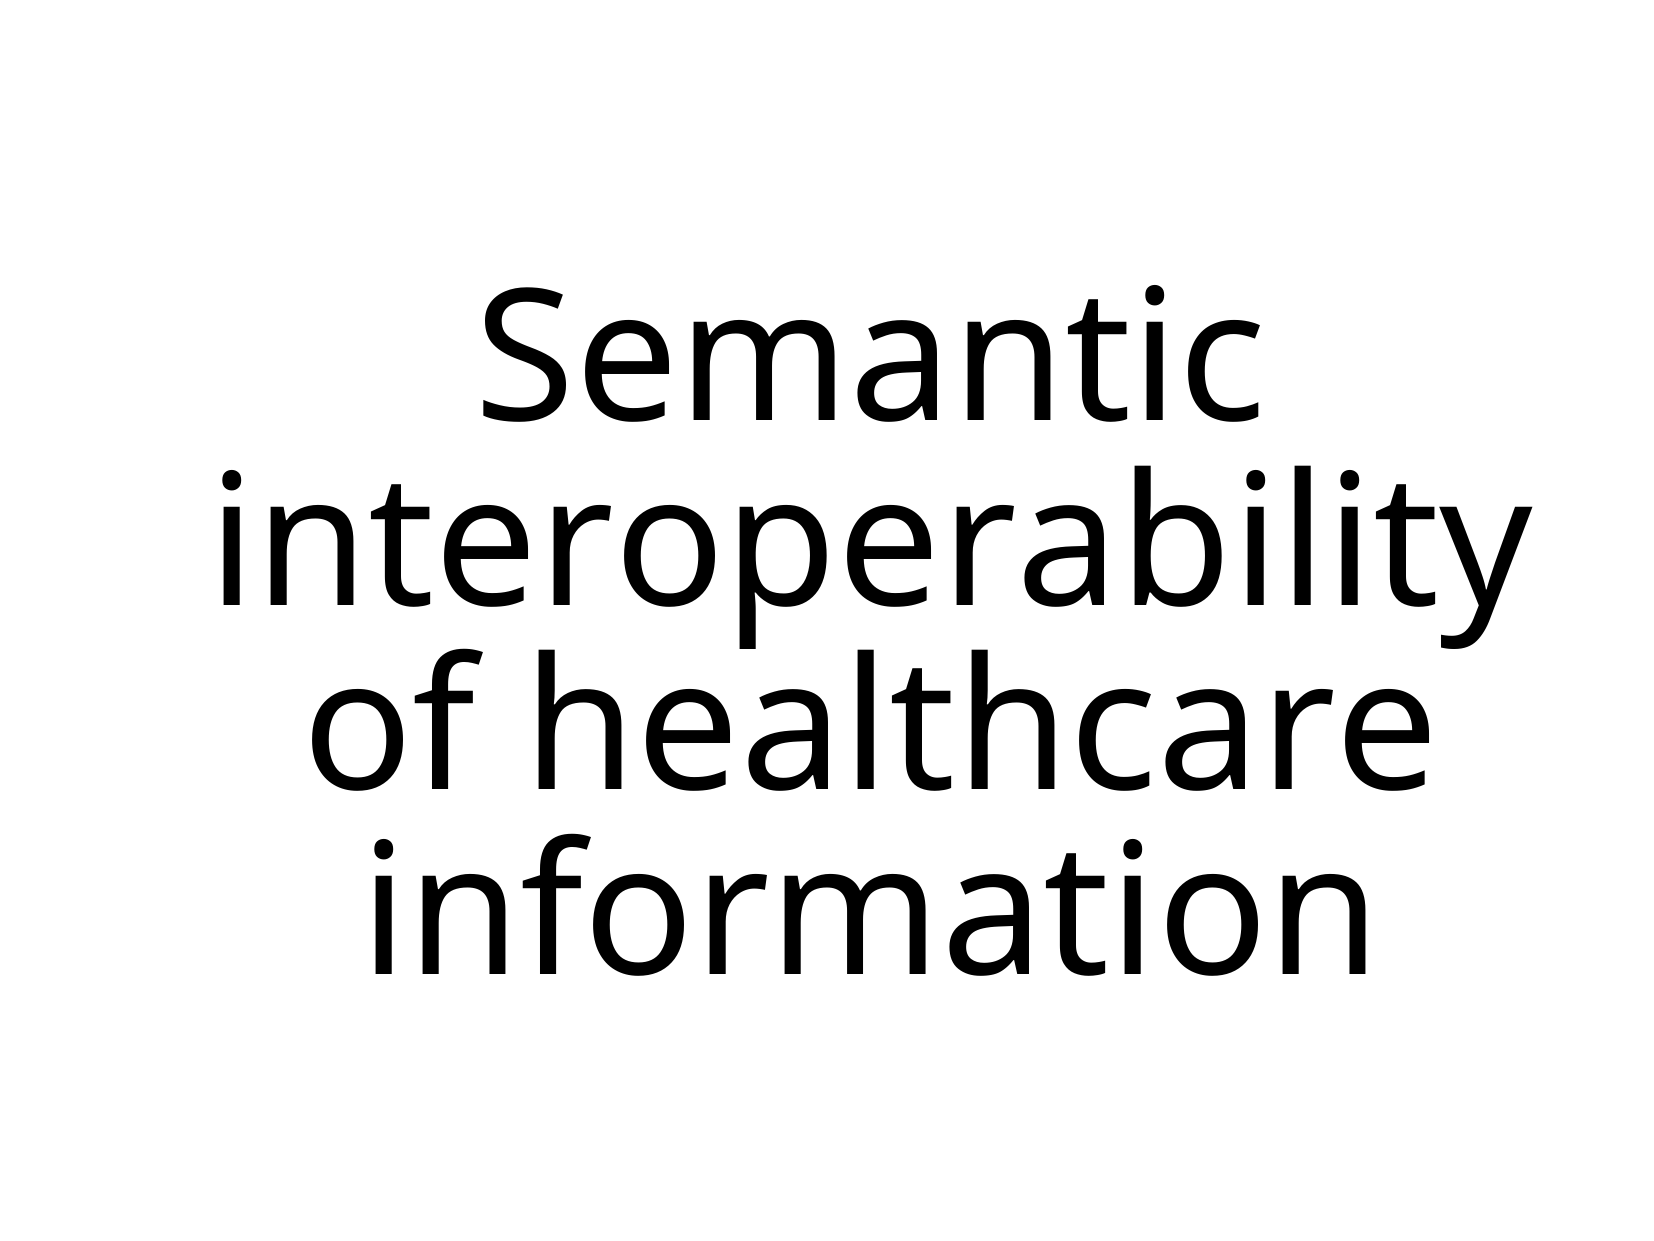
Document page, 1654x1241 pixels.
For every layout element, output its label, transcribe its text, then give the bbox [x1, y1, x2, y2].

text_box Semantic interoperability of healthcare information [177, 236, 1565, 1064]
